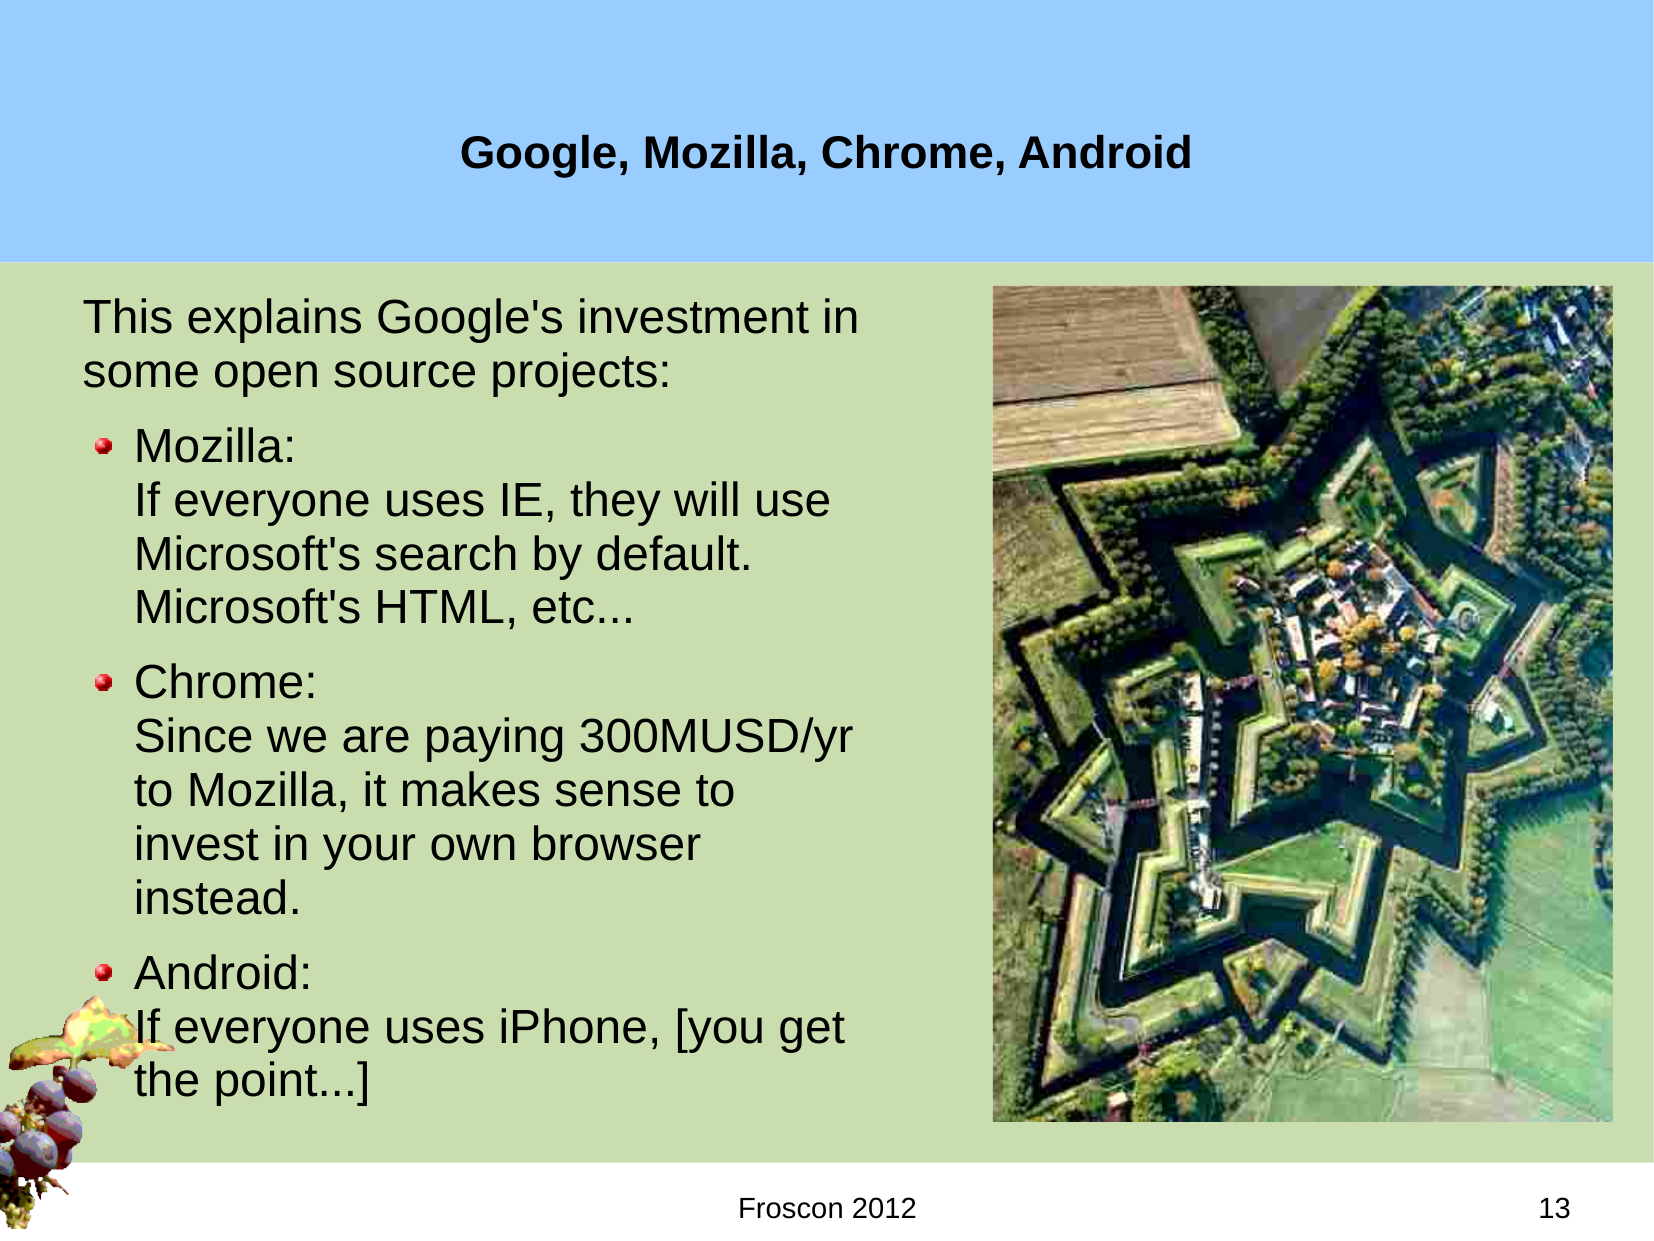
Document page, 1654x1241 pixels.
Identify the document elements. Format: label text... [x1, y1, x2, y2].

title Google, Mozilla, Chrome, Android [82, 49, 1571, 257]
list This explains Google's investment in some open source projects: Mozilla: If everyone uses IE, they will use Microsoft's search by default. Microsoft's HTML, etc... Chrome: Since we are paying 300MUSD/yr to Mozilla, it makes sense to invest in your own browser instead. Android: If everyone uses iPhone, [you get the point...] [82, 290, 863, 1109]
picture [0, 990, 188, 1229]
picture [992, 285, 1613, 1122]
